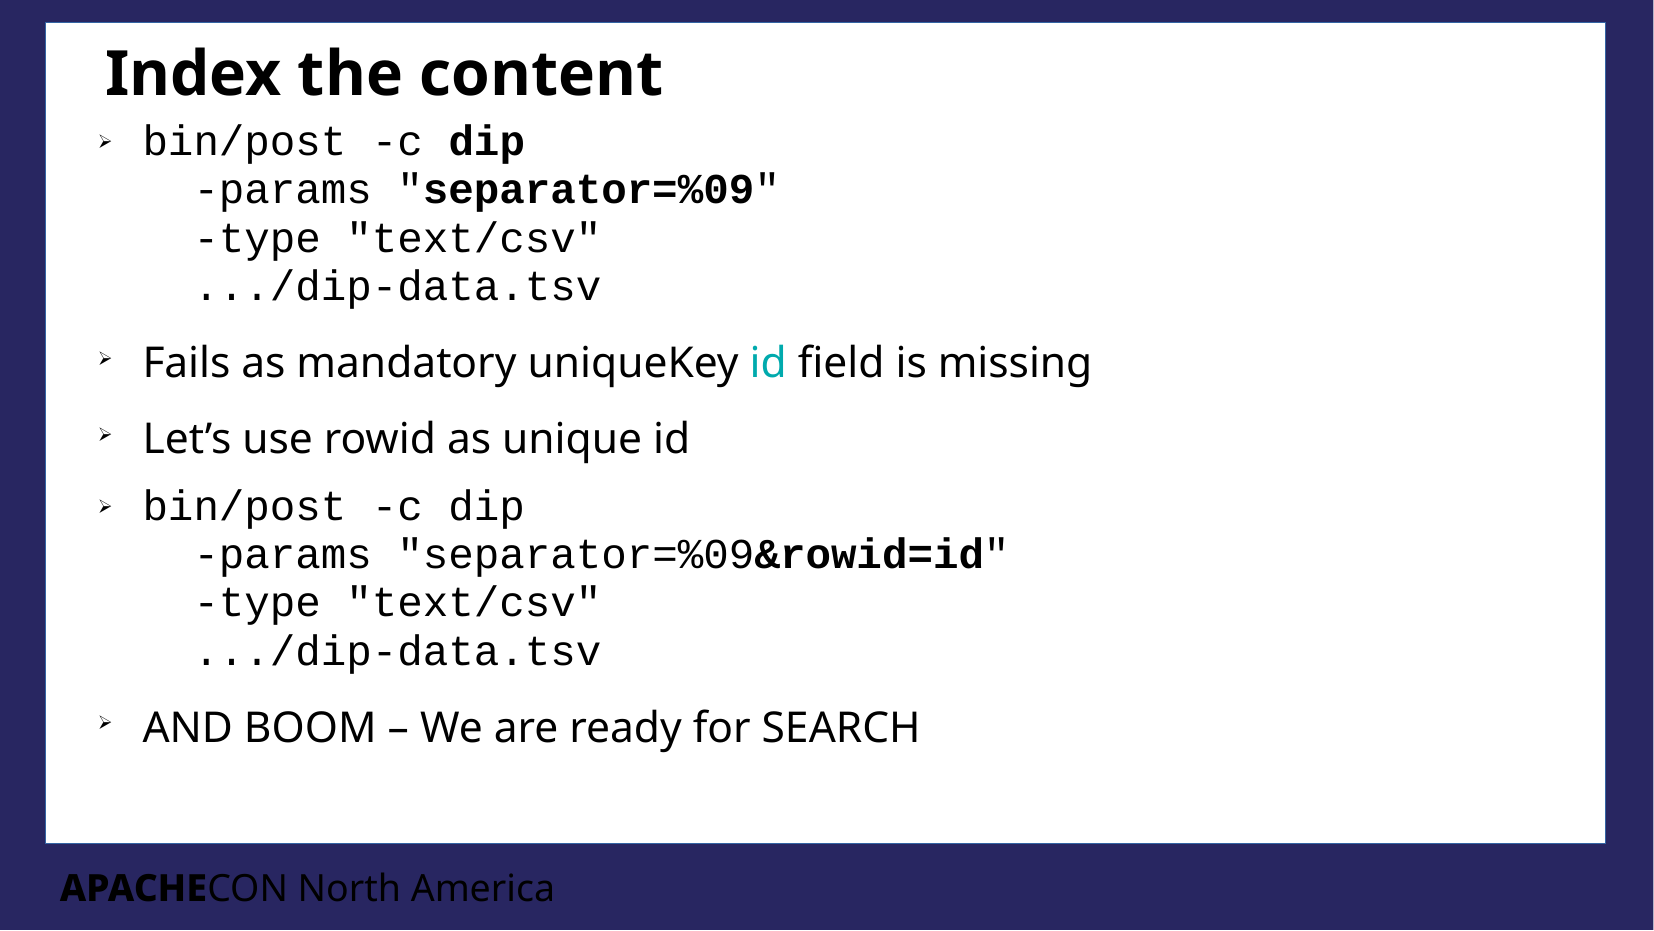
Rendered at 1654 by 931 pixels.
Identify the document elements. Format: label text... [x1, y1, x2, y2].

title Index the content [105, 32, 1546, 110]
list bin/post -c dip -params "separator=%09" -type "text/csv" .../dip-data.tsv Fails as mandatory uniqueKey id field is missing Let’s use rowid as unique id bin/post -c dip -params "separator=%09&rowid=id" -type "text/csv" .../dip-data.tsv AND BOOM – We are ready for SEARCH [82, 120, 1571, 757]
